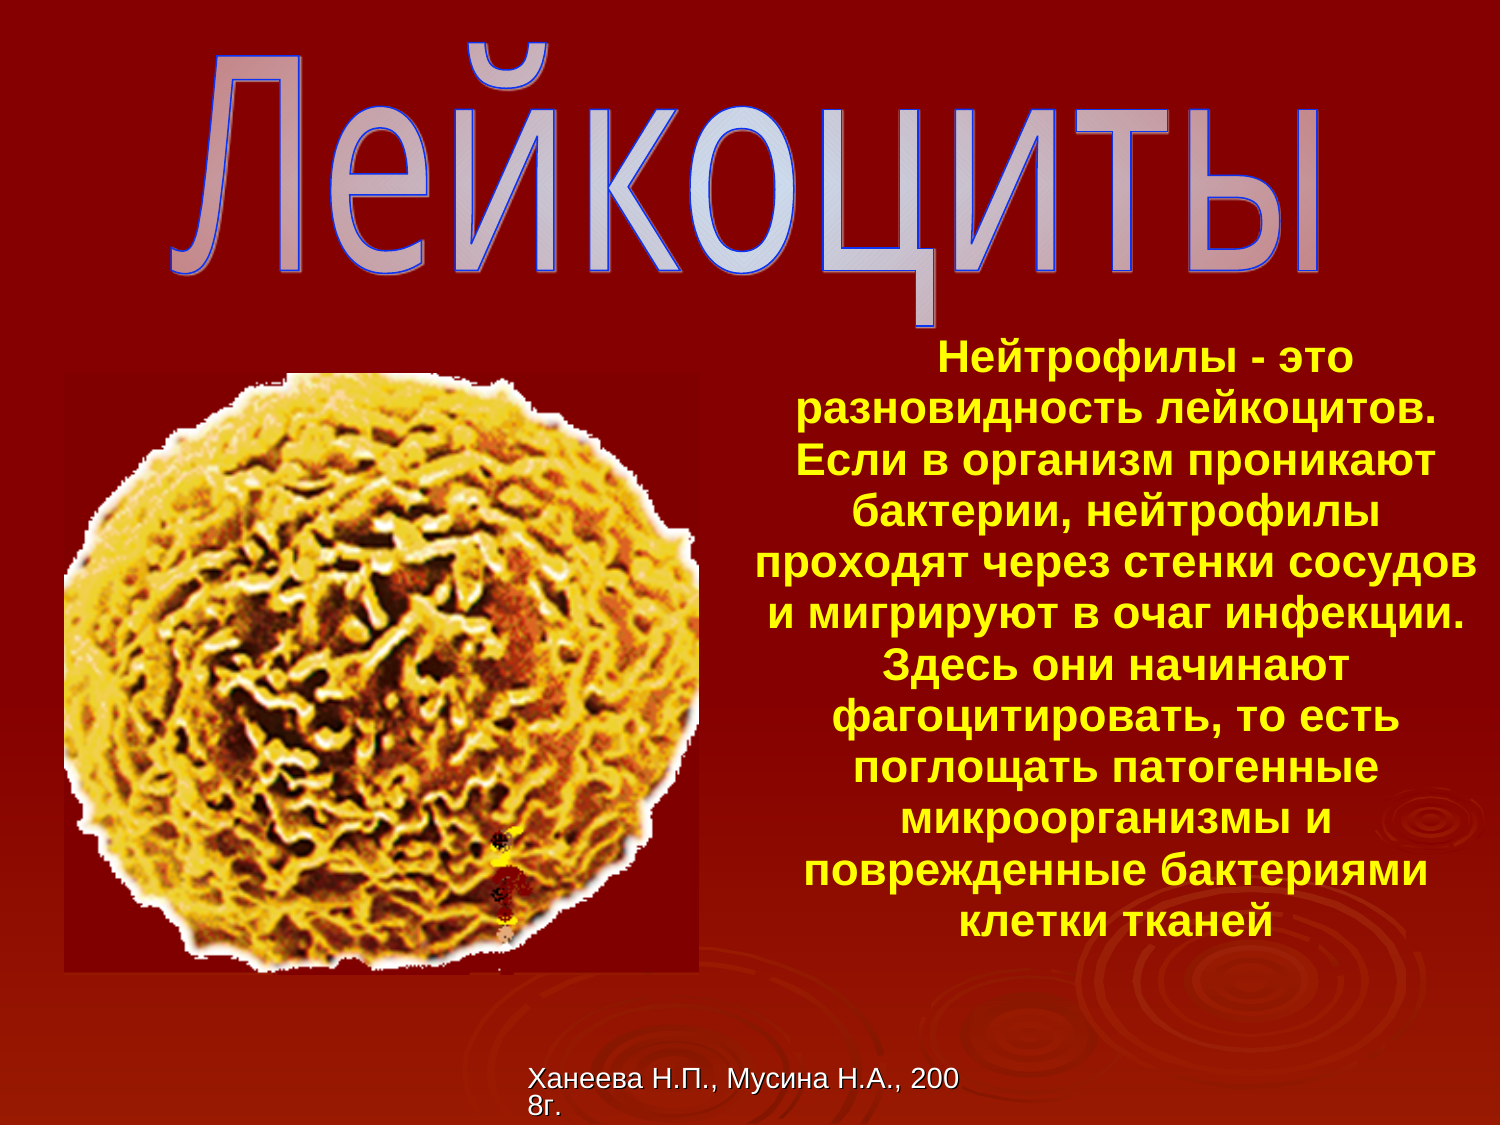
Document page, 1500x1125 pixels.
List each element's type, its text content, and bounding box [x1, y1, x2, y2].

text_box Лейкоциты [955, 109, 1055, 271]
text_box Лейкоциты [467, 42, 546, 89]
text_box Лейкоциты [689, 106, 794, 274]
text_box Лейкоциты [1076, 109, 1168, 271]
text_box Лейкоциты [171, 55, 299, 274]
text_box Лейкоциты [589, 109, 681, 271]
list Нейтрофилы - это разновидность лейкоцитов. Если в организм проникают бактерии, нейтрофилы проходят через стенки сосудов и мигрируют в очаг инфекции. Здесь они начинают фагоцитировать, то есть поглощать патогенные микроорганизмы и поврежденные бактериями клетки тканей [738, 323, 1495, 1118]
text_box Лейкоциты [822, 109, 934, 327]
text_box Лейкоциты [1189, 109, 1280, 271]
picture [64, 373, 699, 975]
text_box Лейкоциты [455, 109, 554, 271]
text_box Лейкоциты [1298, 109, 1317, 271]
text_box Лейкоциты [330, 106, 427, 274]
